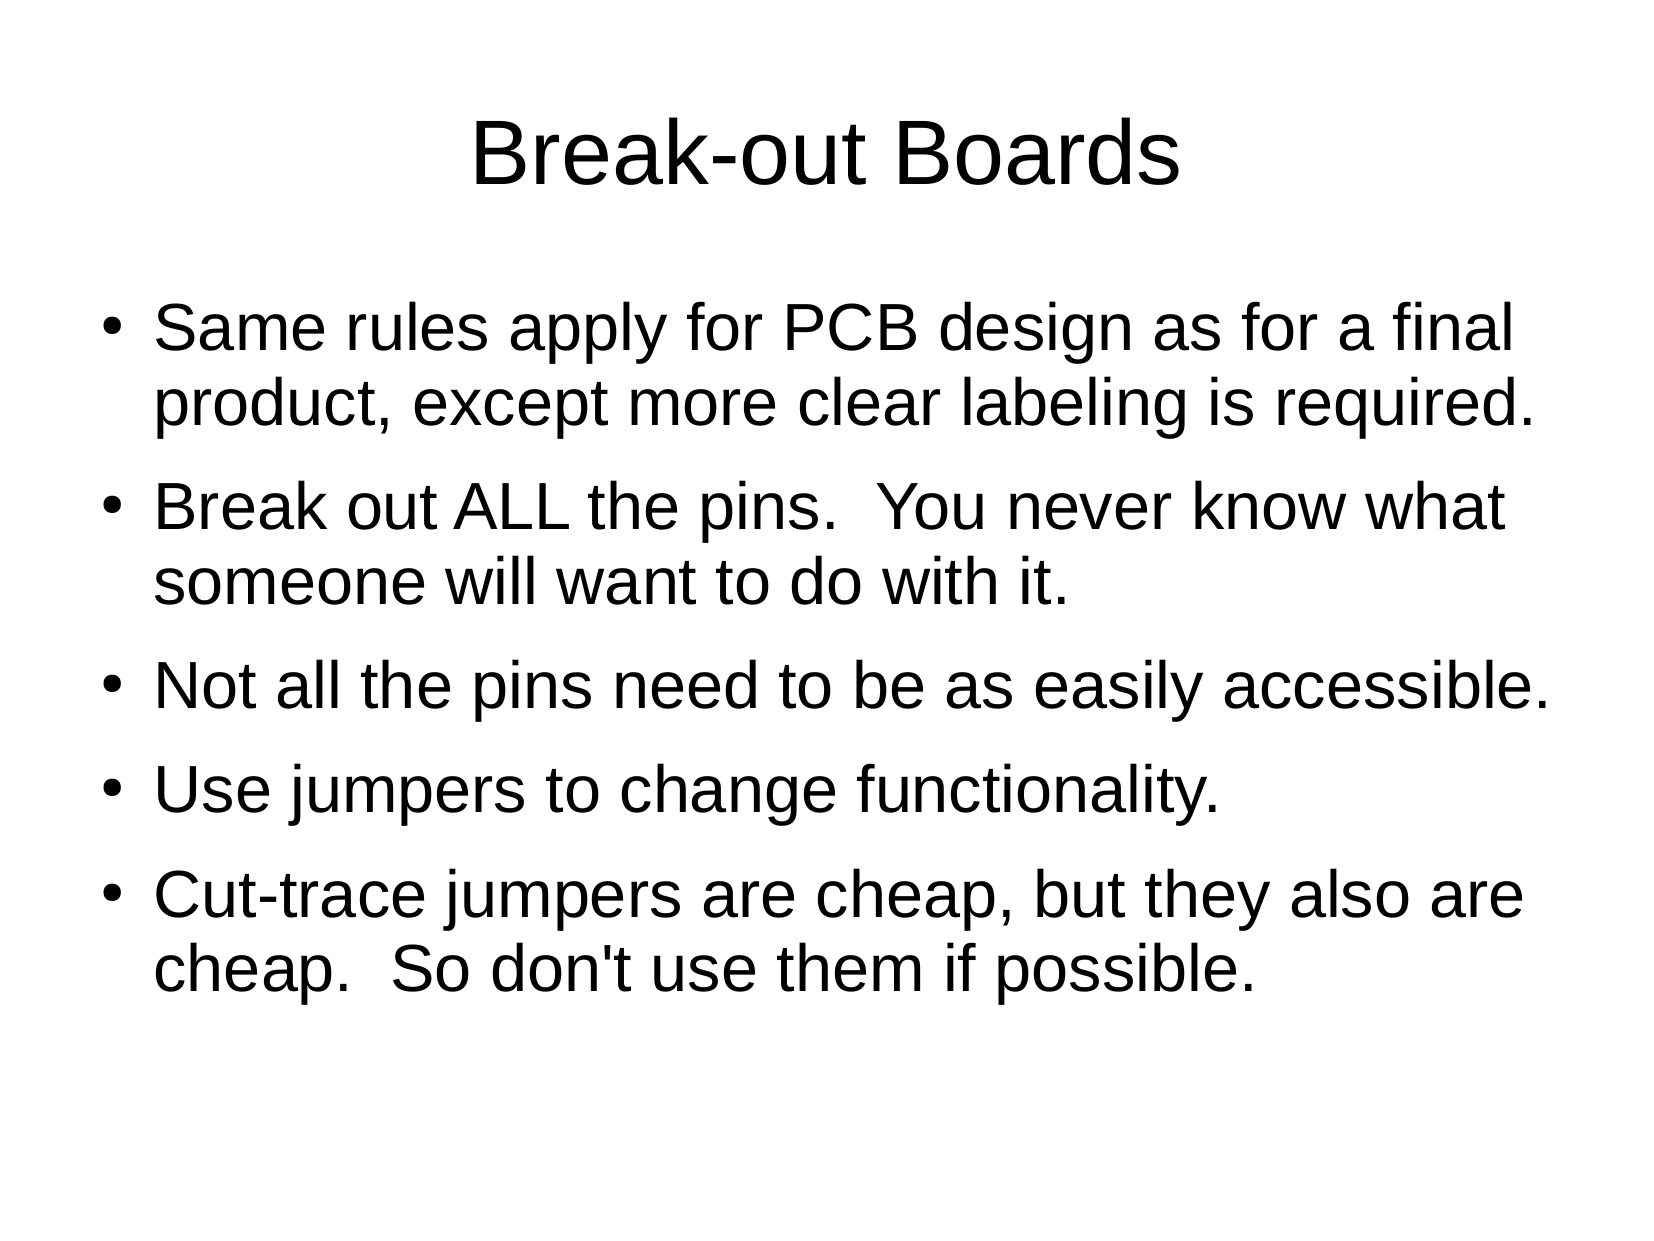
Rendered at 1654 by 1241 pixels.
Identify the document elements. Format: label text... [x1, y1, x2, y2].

list Same rules apply for PCB design as for a final product, except more clear labeling is required. Break out ALL the pins. You never know what someone will want to do with it. Not all the pins need to be as easily accessible. Use jumpers to change functionality. Cut-trace jumpers are cheap, but they also are cheap. So don't use them if possible. [82, 290, 1571, 1109]
title Break-out Boards [82, 49, 1571, 257]
